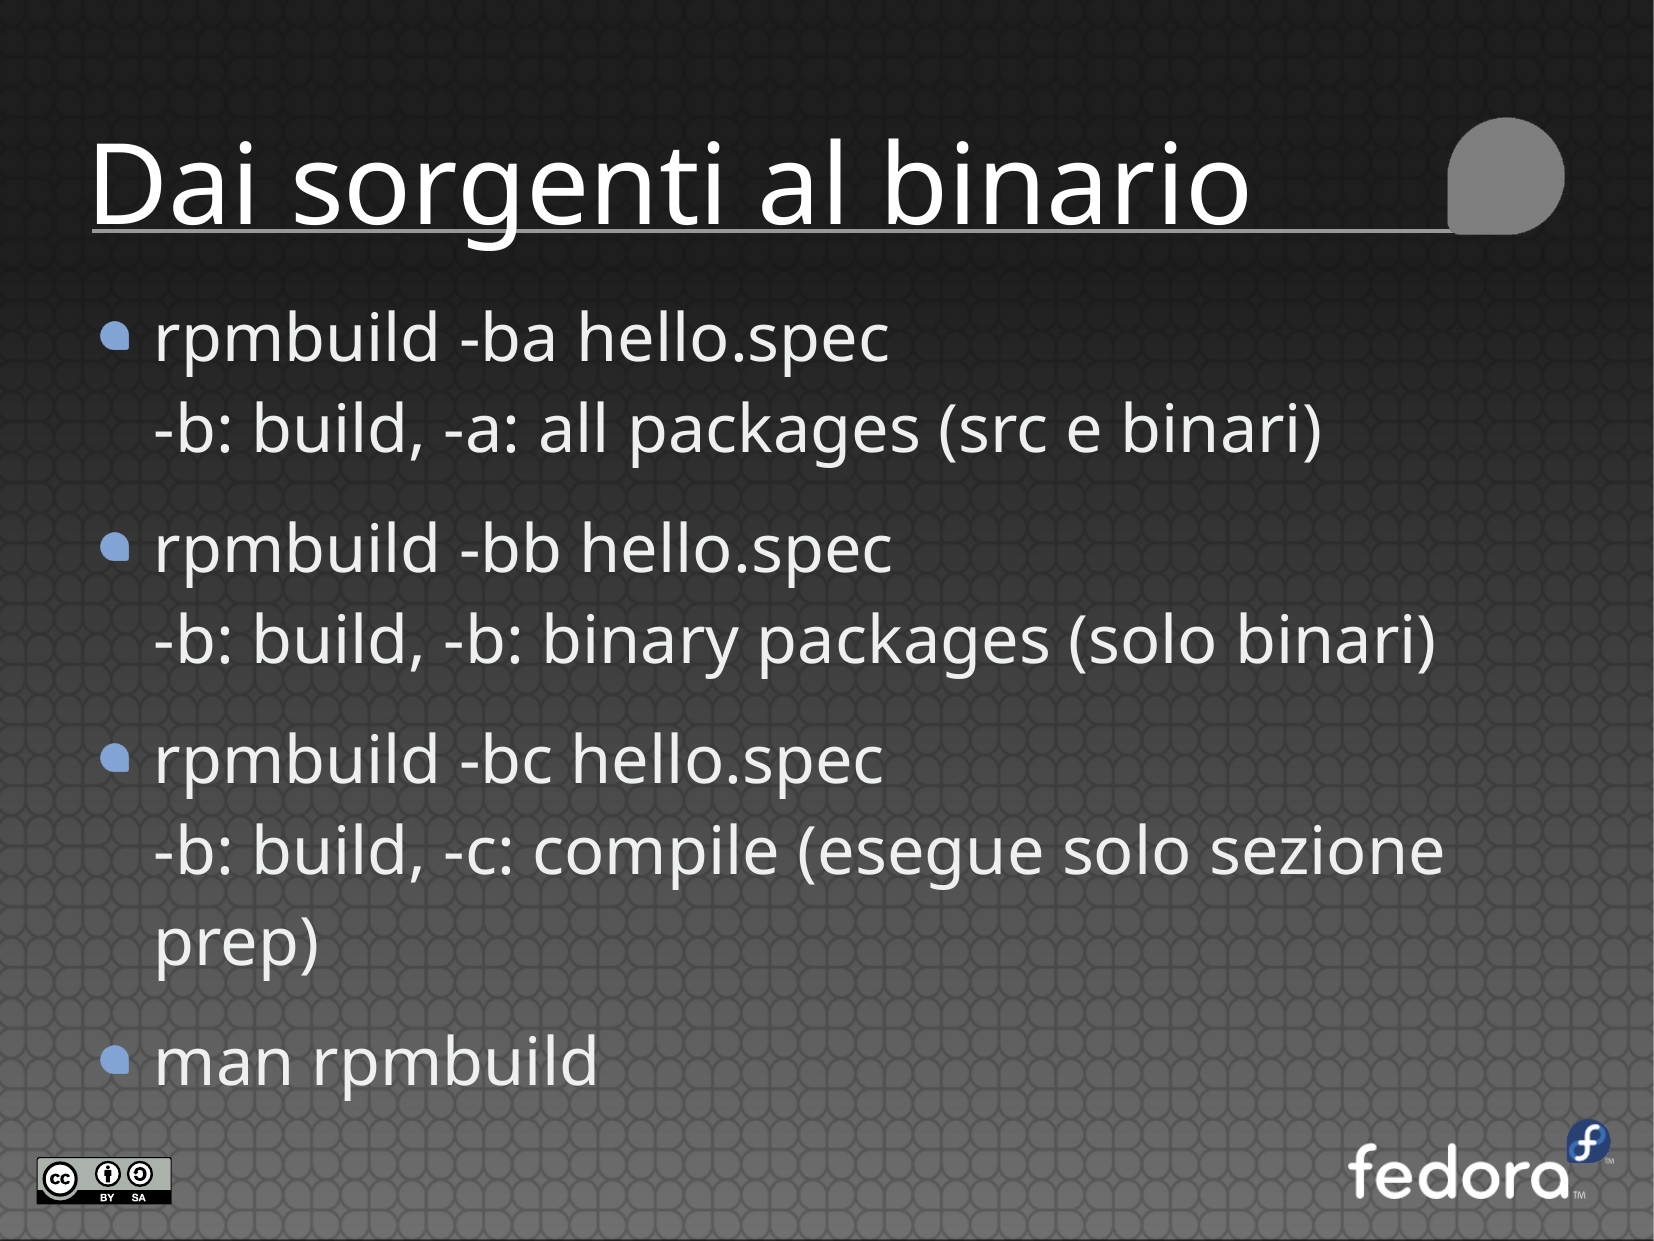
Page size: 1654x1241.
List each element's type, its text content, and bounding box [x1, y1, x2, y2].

picture [0, 0, 1654, 1241]
title Dai sorgenti al binario [86, 110, 1576, 251]
list rpmbuild -ba hello.spec -b: build, -a: all packages (src e binari) rpmbuild -bb hello.spec -b: build, -b: binary packages (solo binari) rpmbuild -bc hello.spec -b: build, -c: compile (esegue solo sezione prep) man rpmbuild [82, 290, 1571, 1200]
